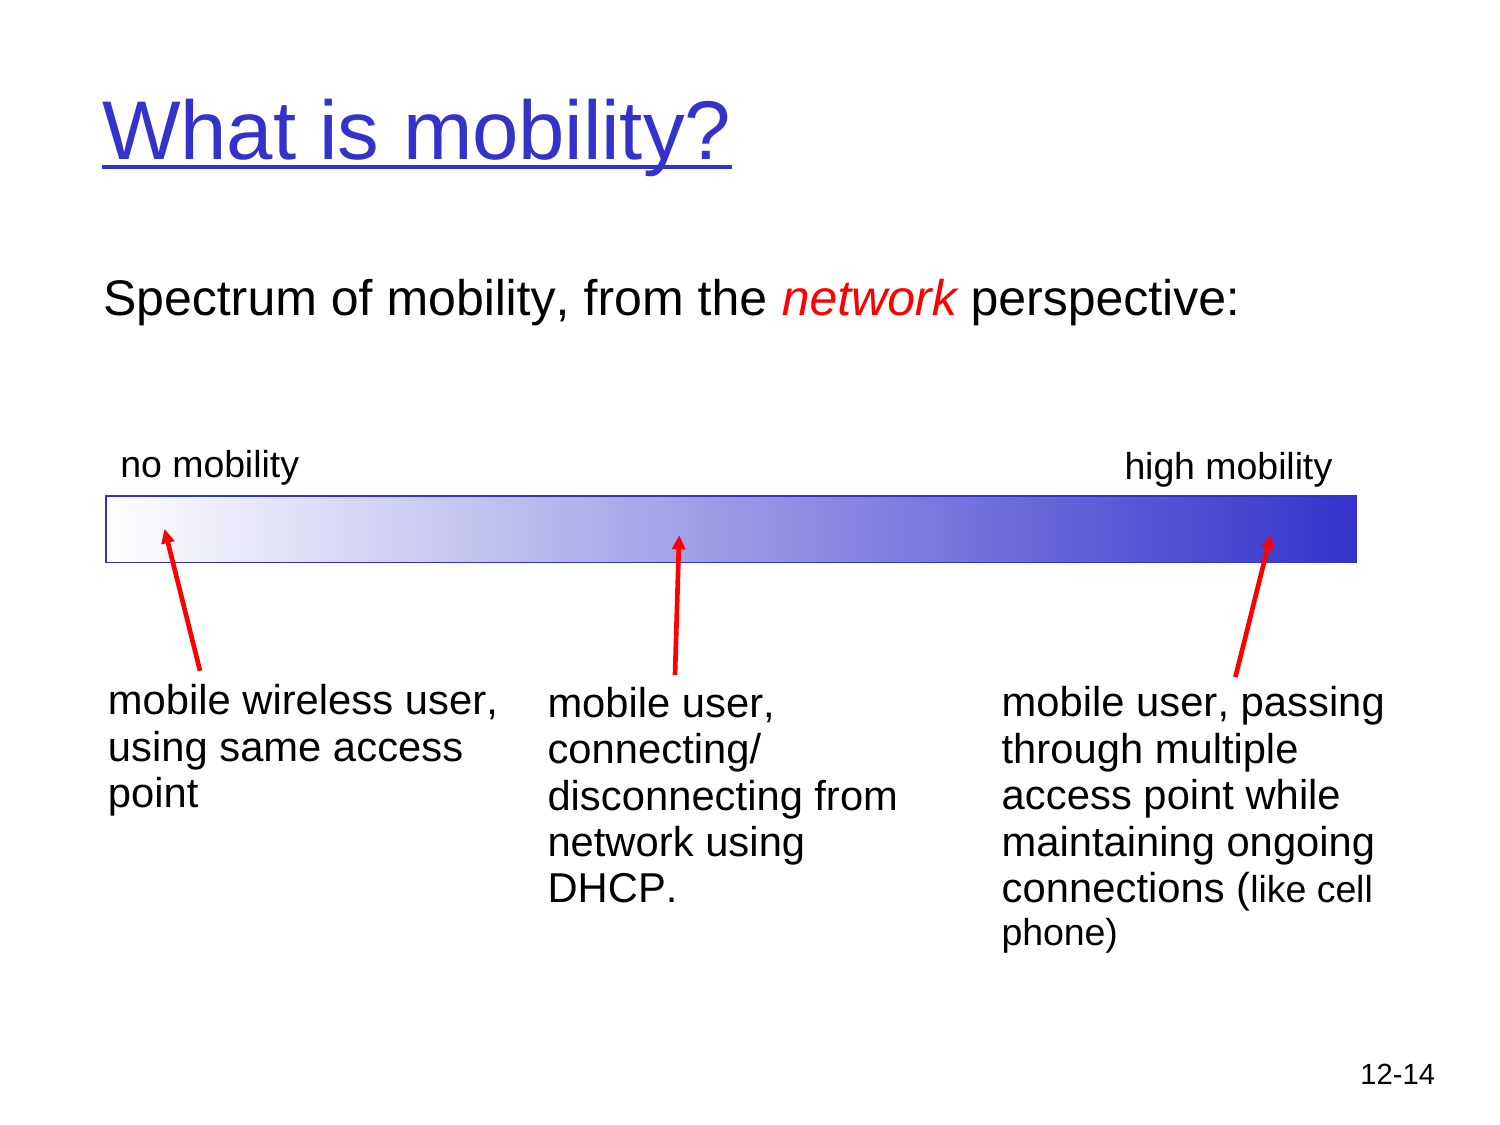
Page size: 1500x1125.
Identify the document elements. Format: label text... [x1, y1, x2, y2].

list Spectrum of mobility, from the network perspective: [88, 262, 1434, 358]
text_box mobile user, passing through multiple access point while maintaining ongoing connections (like cell phone) [986, 671, 1429, 962]
text_box [106, 495, 1357, 563]
text_box no mobility [105, 435, 315, 494]
text_box high mobility [1109, 438, 1348, 496]
text_box mobile user, connecting/ disconnecting from network using DHCP. [532, 671, 932, 920]
title What is mobility? [87, 37, 1363, 225]
text_box mobile wireless user, using same access point [93, 669, 525, 825]
